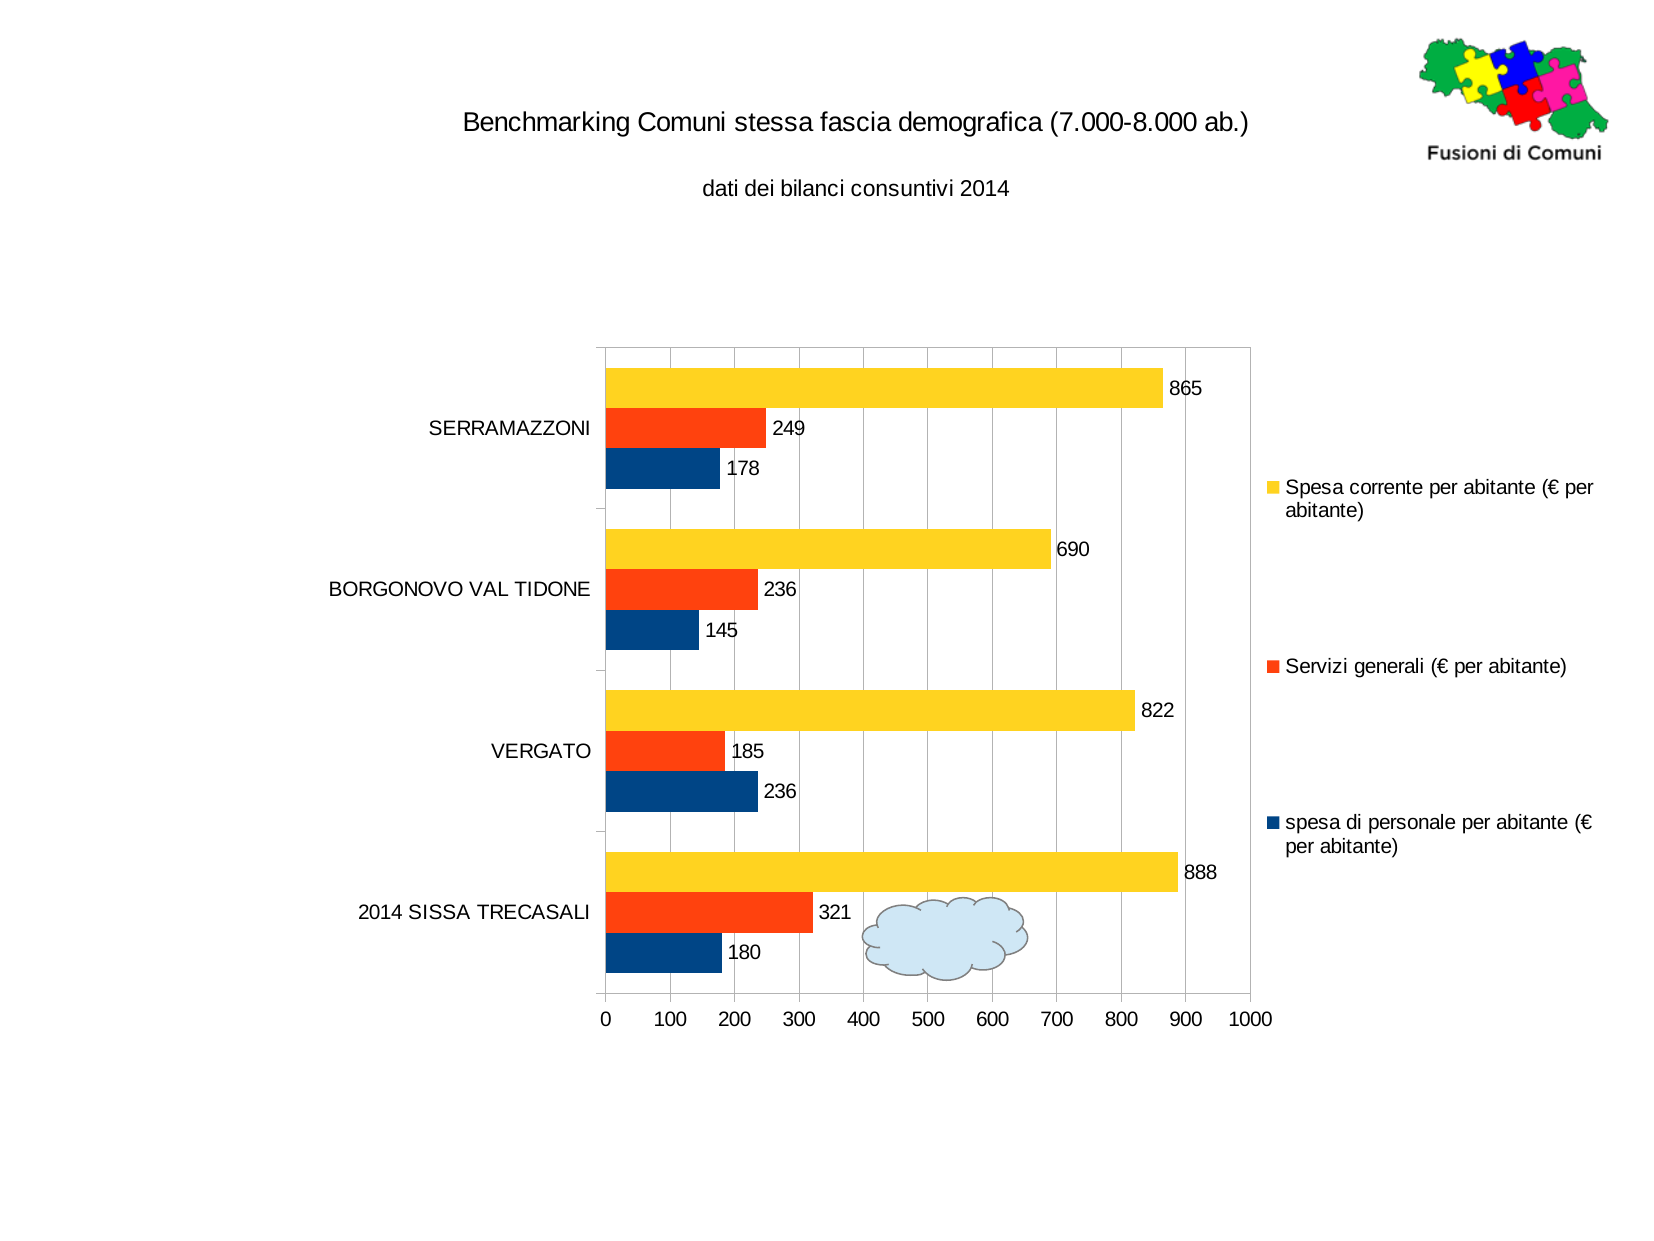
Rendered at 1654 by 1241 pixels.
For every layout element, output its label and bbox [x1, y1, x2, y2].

text_box [862, 897, 1028, 981]
picture [1417, 35, 1611, 165]
chart [82, 70, 1630, 1146]
